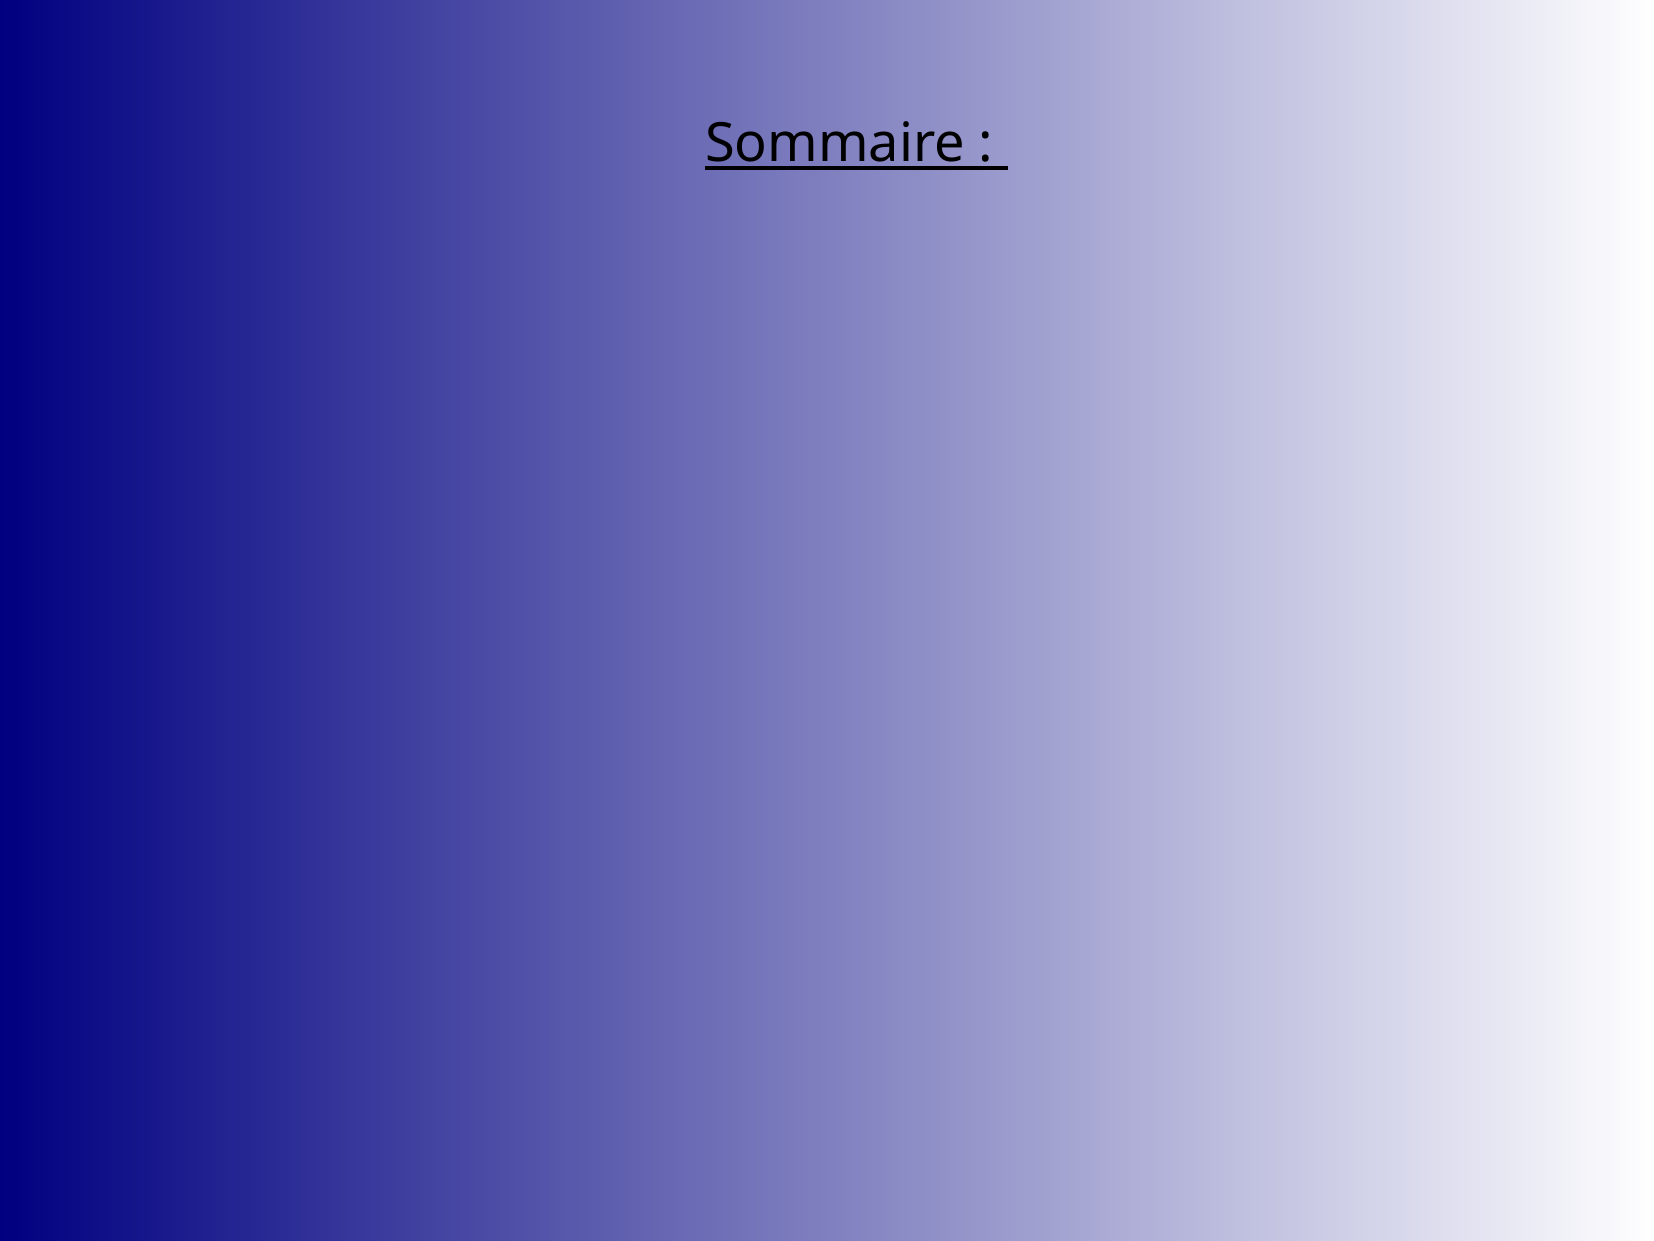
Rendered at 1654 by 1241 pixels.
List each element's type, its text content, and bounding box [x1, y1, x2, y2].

text_box Sommaire : [437, 95, 1276, 338]
